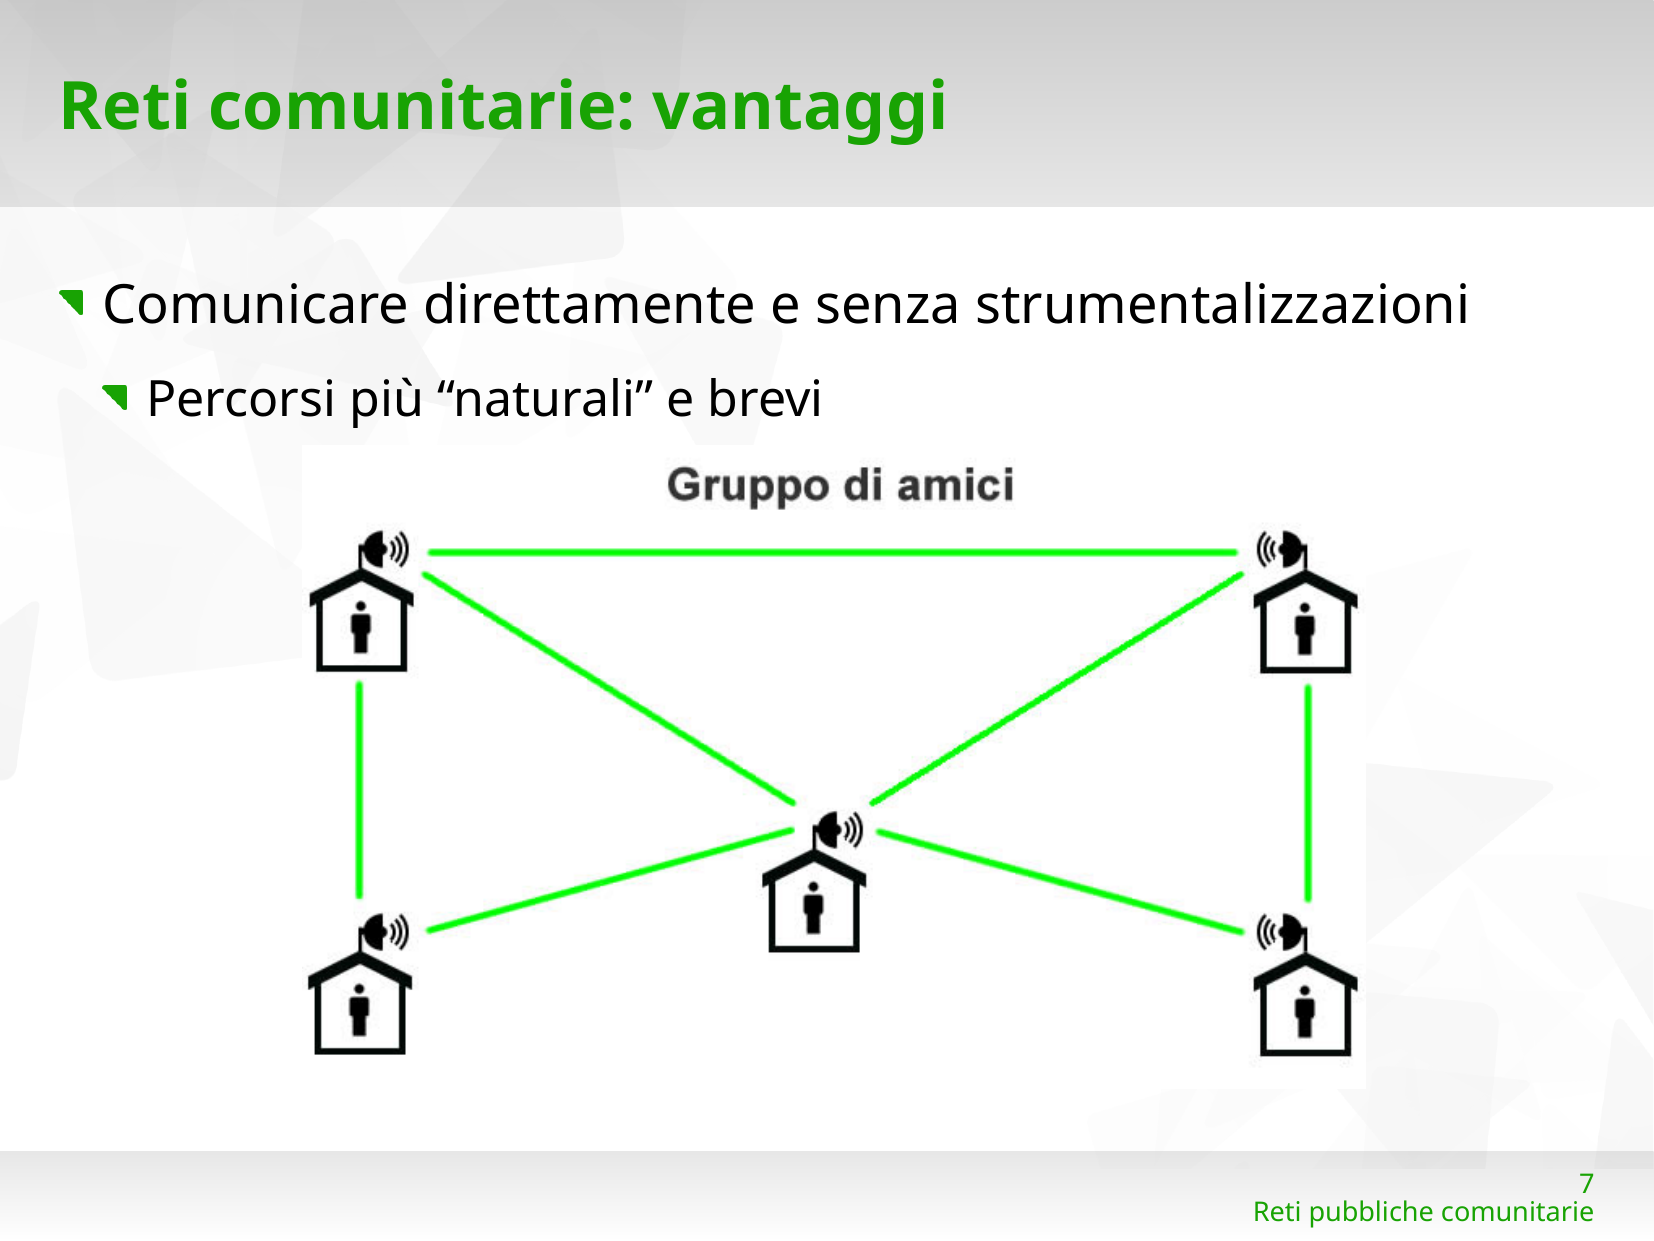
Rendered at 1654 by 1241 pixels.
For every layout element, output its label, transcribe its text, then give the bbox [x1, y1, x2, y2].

list Comunicare direttamente e senza strumentalizzazioni Percorsi più “naturali” e brevi [59, 265, 1595, 986]
picture [0, 0, 783, 931]
title Reti comunitarie: vantaggi [59, 29, 1595, 178]
picture [302, 445, 1654, 1169]
